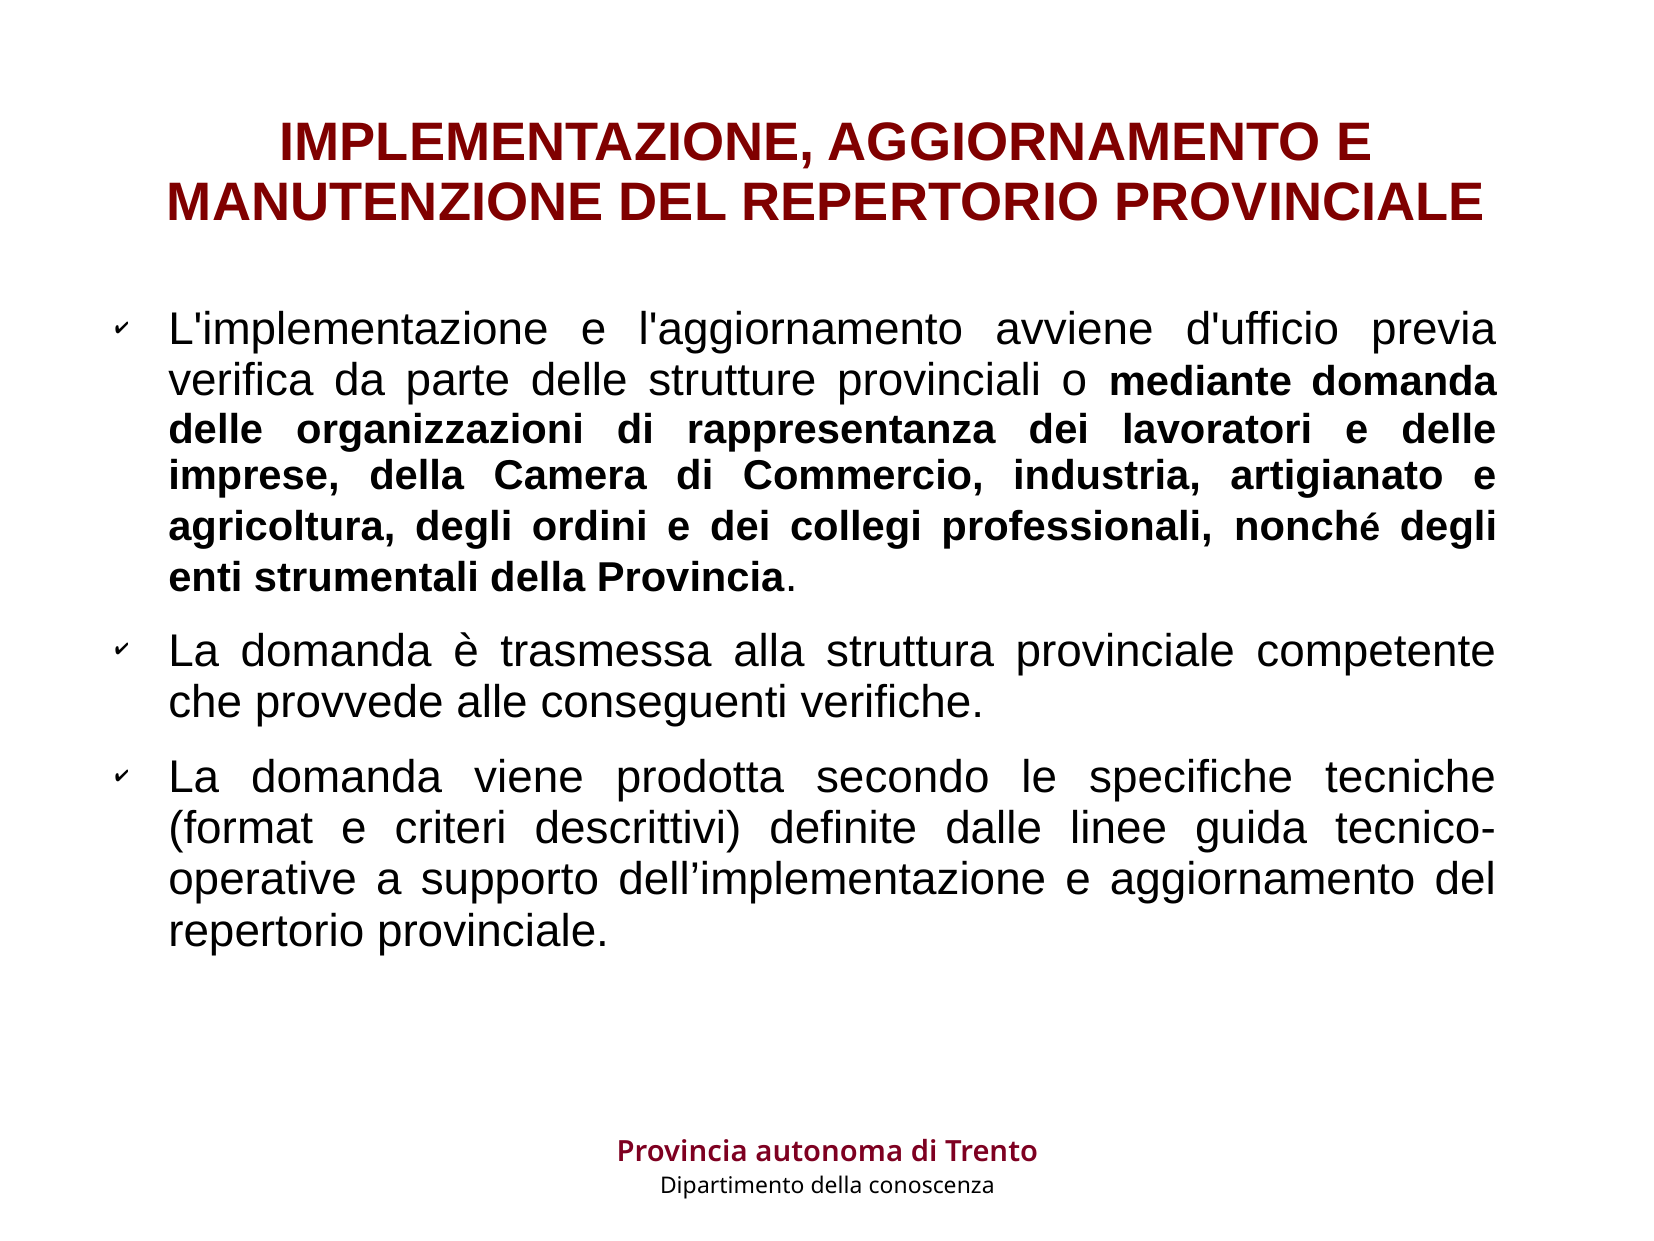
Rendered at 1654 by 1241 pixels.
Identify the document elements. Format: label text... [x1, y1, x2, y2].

list L'implementazione e l'aggiornamento avviene d'ufficio previa verifica da parte delle strutture provinciali o mediante domanda delle organizzazioni di rappresentanza dei lavoratori e delle imprese, della Camera di Commercio, industria, artigianato e agricoltura, degli ordini e dei collegi professionali, nonché degli enti strumentali della Provincia. La domanda è trasmessa alla struttura provinciale competente che provvede alle conseguenti verifiche. La domanda viene prodotta secondo le specifiche tecniche (format e criteri descrittivi) definite dalle linee guida tecnico-operative a supporto dell’implementazione e aggiornamento del repertorio provinciale. [82, 295, 1512, 1063]
list [70, 248, 1524, 1016]
title IMPLEMENTAZIONE, AGGIORNAMENTO E MANUTENZIONE DEL REPERTORIO PROVINCIALE [70, 106, 1583, 238]
